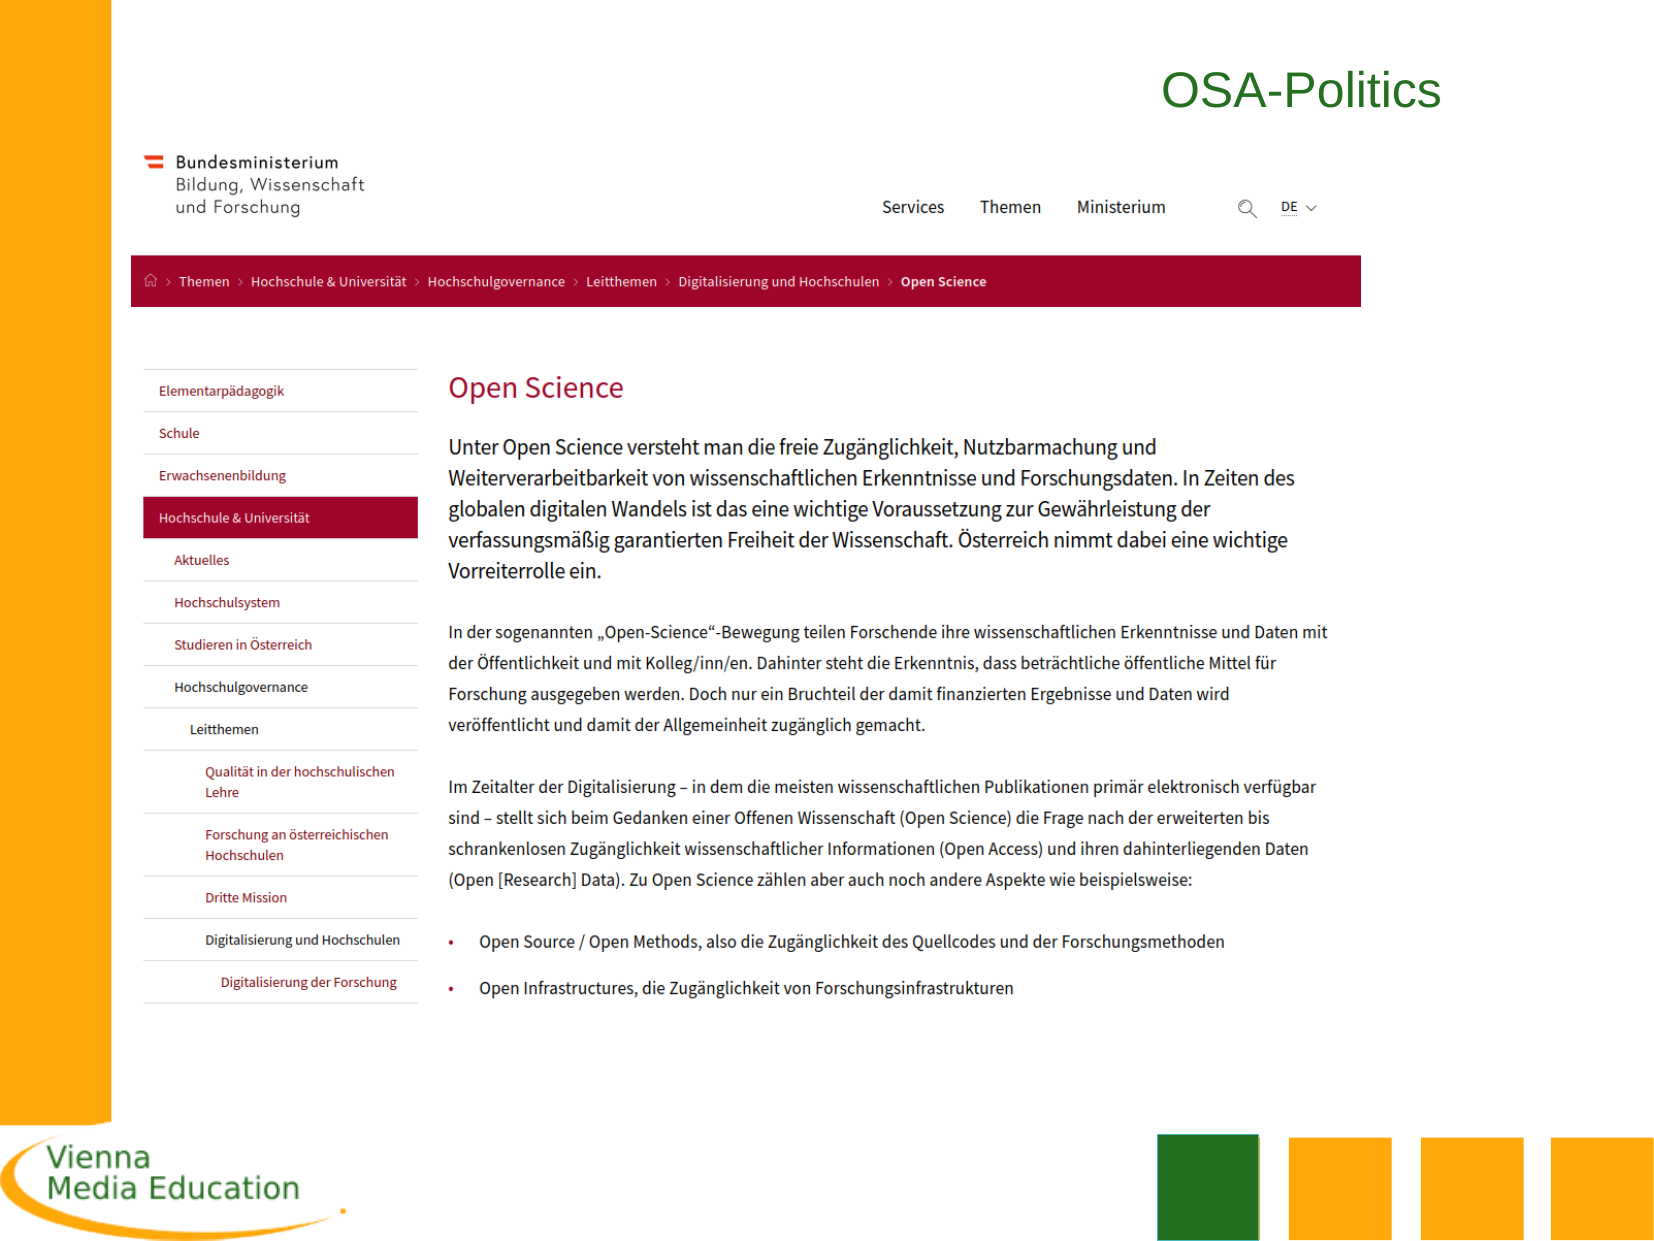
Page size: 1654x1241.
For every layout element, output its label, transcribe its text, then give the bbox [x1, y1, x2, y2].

text_box [1157, 1134, 1259, 1241]
picture [131, 145, 1361, 1019]
picture [0, 1114, 398, 1241]
text_box OSA-Politics [1161, 62, 1515, 163]
